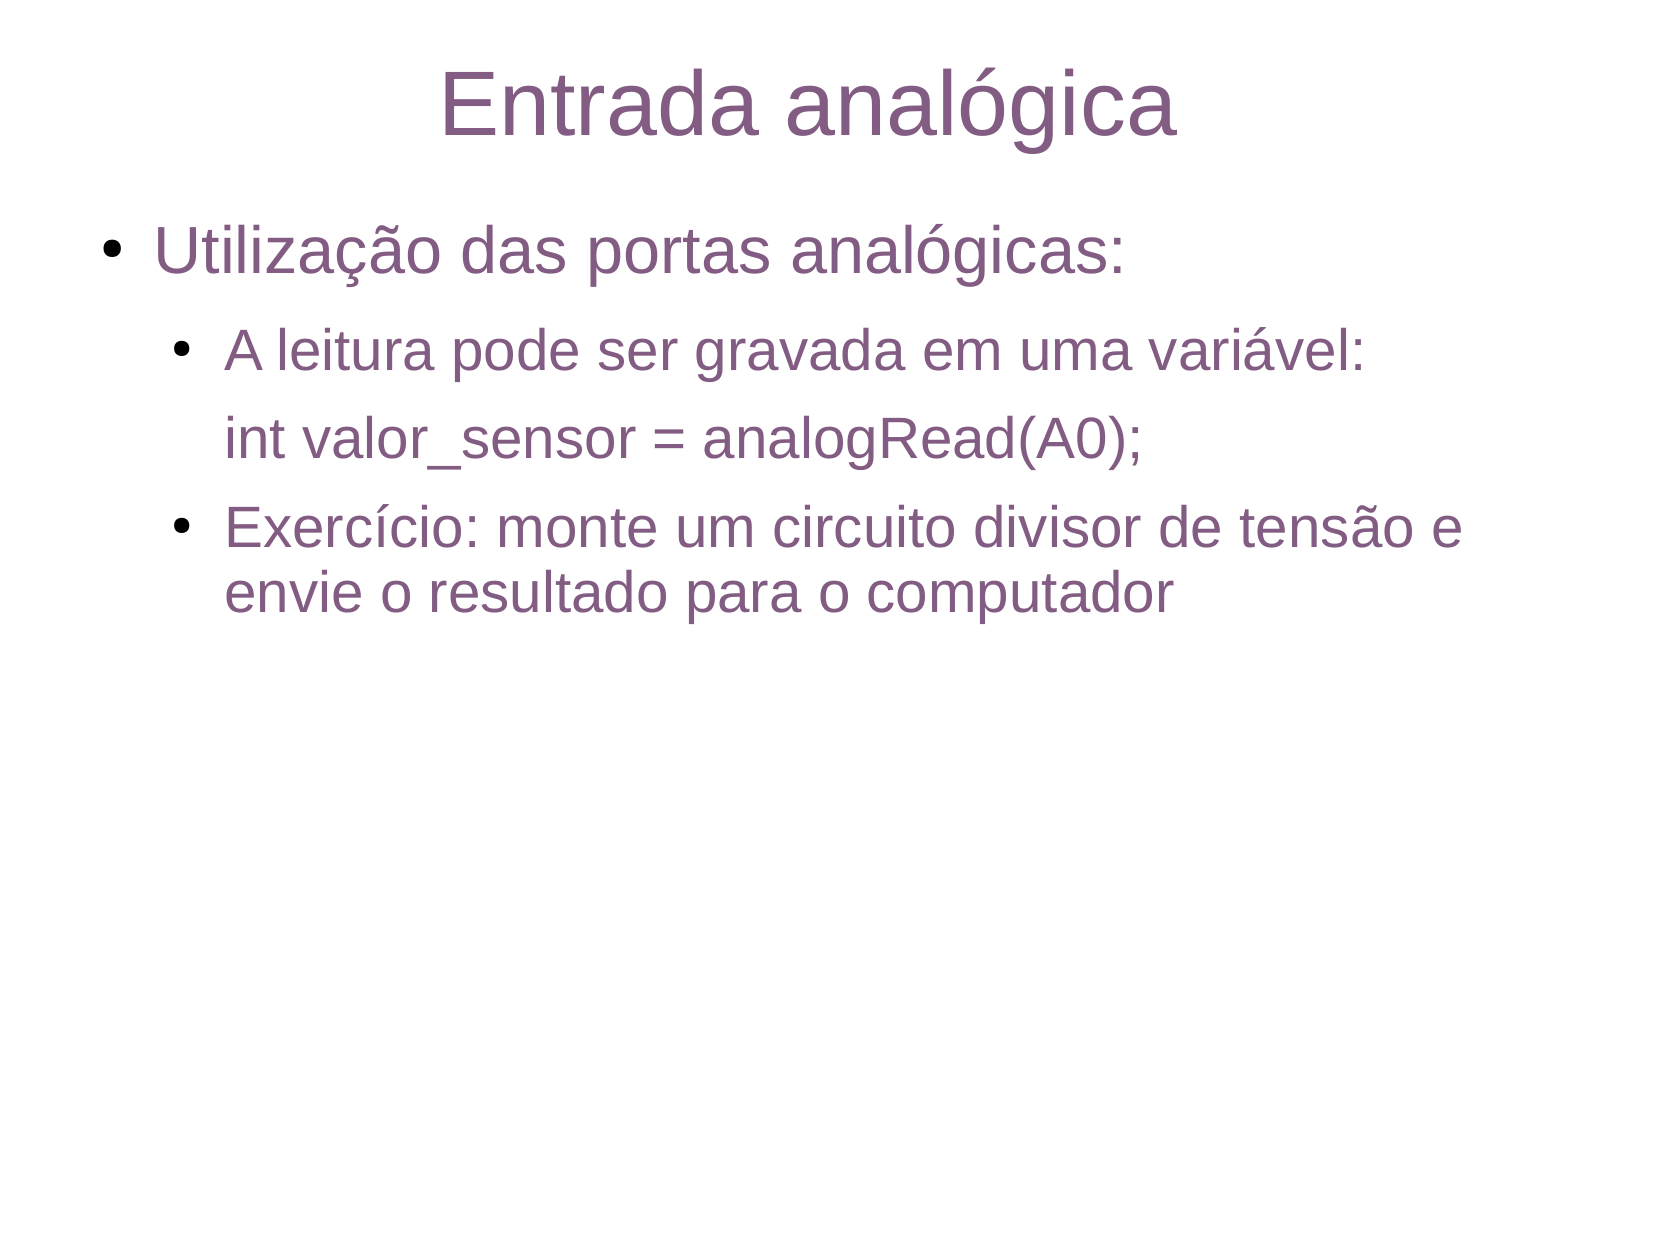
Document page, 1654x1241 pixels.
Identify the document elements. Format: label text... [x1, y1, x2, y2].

list Utilização das portas analógicas: A leitura pode ser gravada em uma variável: int valor_sensor = analogRead(A0); Exercício: monte um circuito divisor de tensão e envie o resultado para o computador [82, 213, 1571, 1187]
title Entrada analógica [76, 7, 1565, 200]
